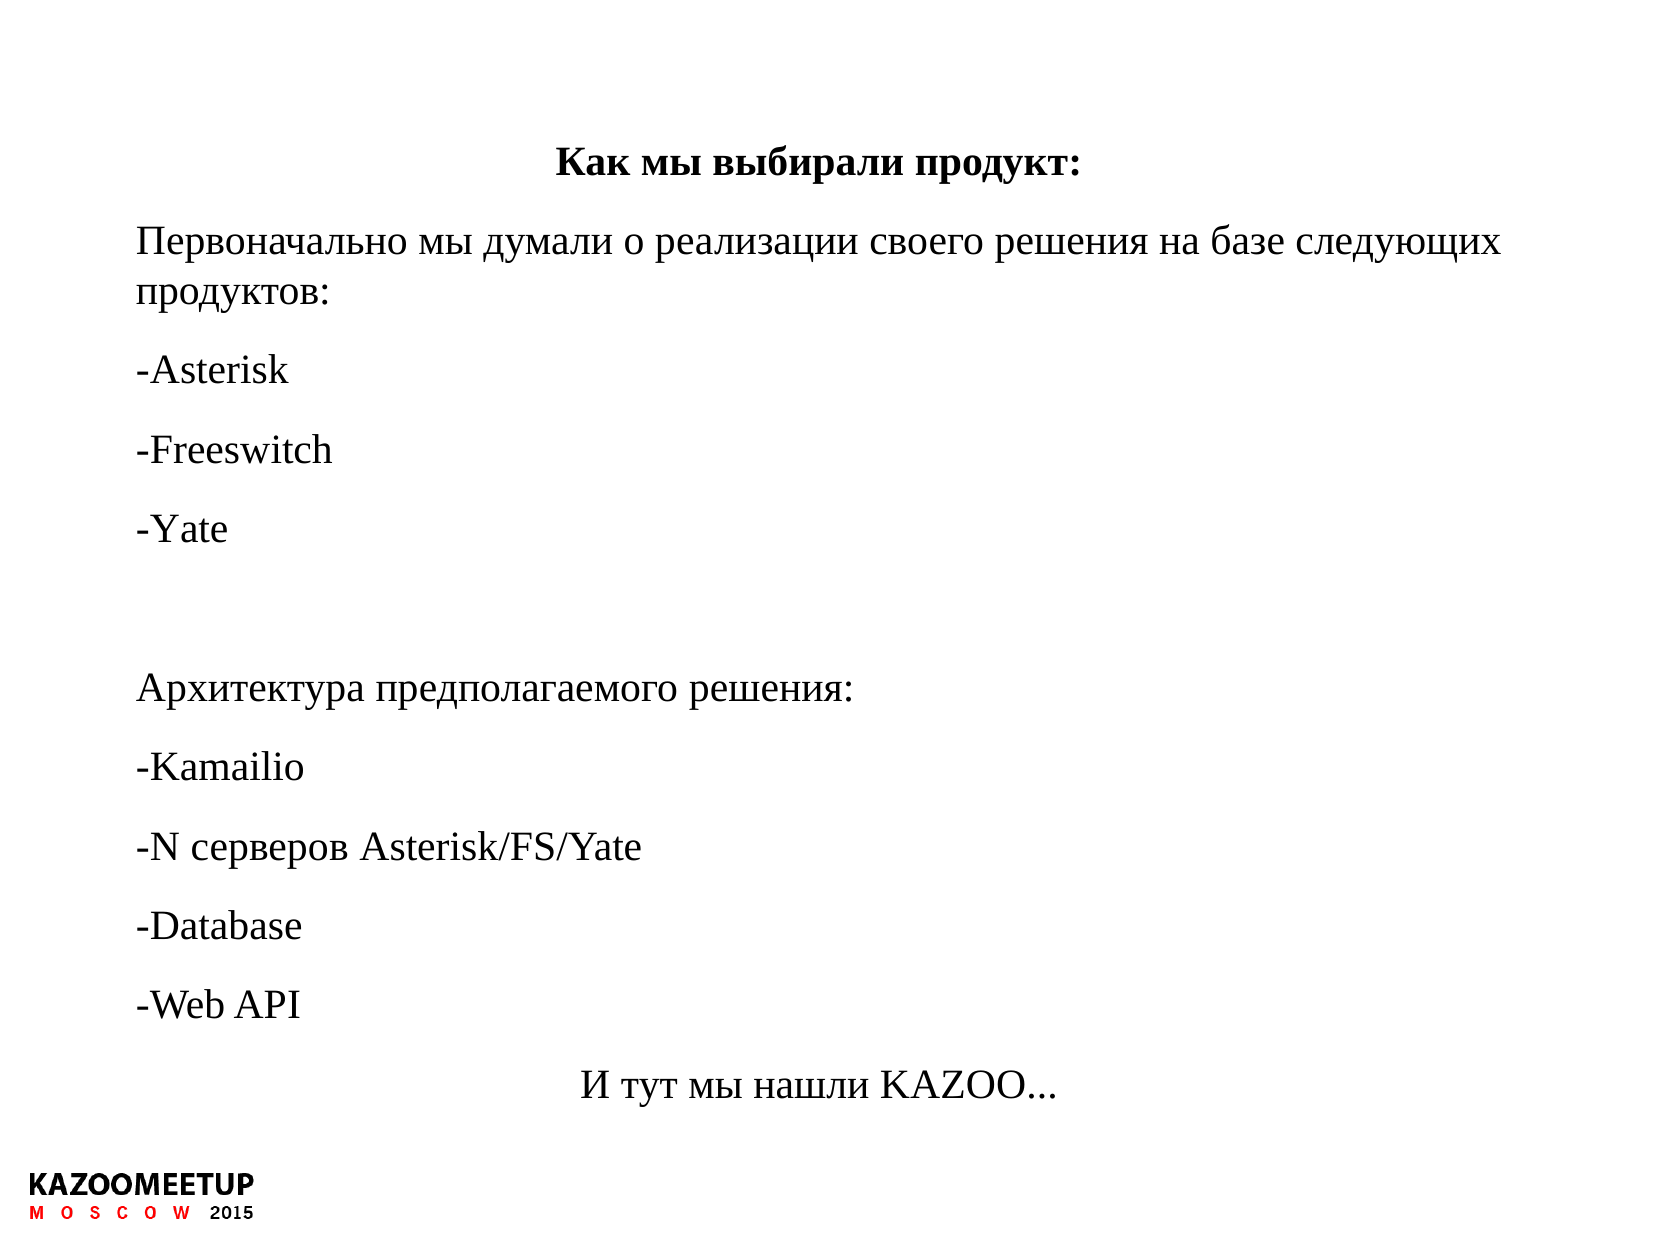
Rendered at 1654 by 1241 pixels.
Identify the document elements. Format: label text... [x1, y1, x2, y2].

subtitle Как мы выбирали продукт: Первоначально мы думали о реализации своего решения на базе следующих продуктов: -Asterisk -Freeswitch -Yate Архитектура предполагаемого решения: -Kamailio -N серверов Asterisk/FS/Yate -Database -Web API И тут мы нашли KAZOO... [75, 88, 1564, 1152]
picture [21, 1157, 262, 1233]
